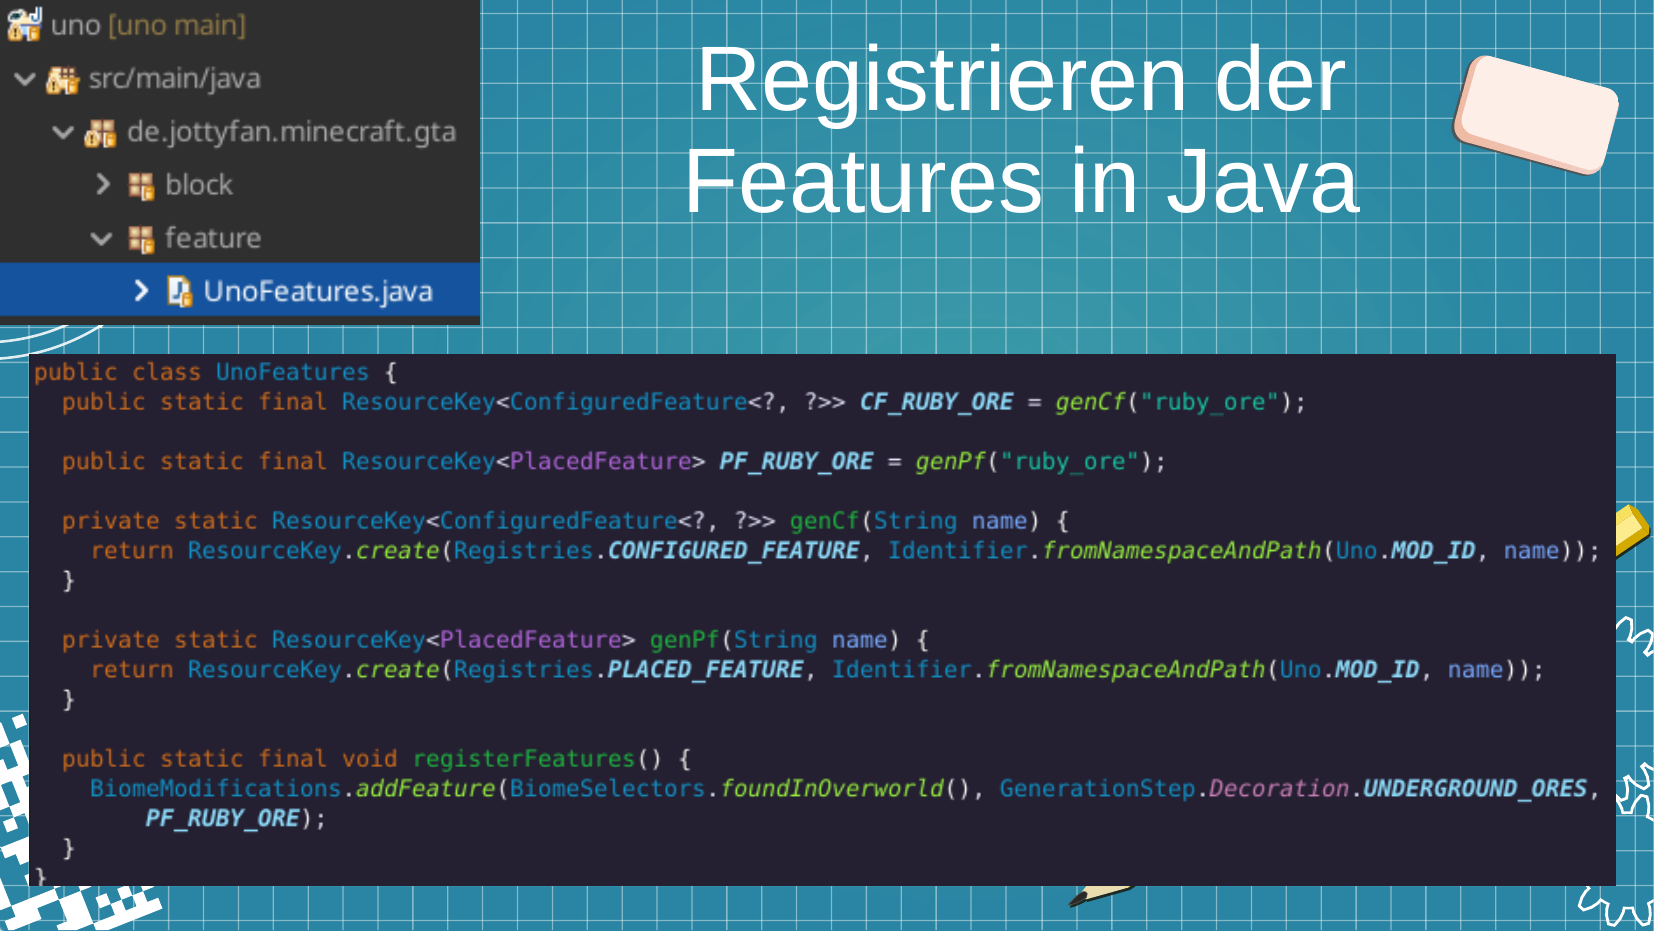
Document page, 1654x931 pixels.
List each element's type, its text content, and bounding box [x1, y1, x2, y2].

picture [0, 0, 480, 325]
picture [29, 354, 1616, 886]
title Registrieren der Features in Java [561, 23, 1483, 237]
